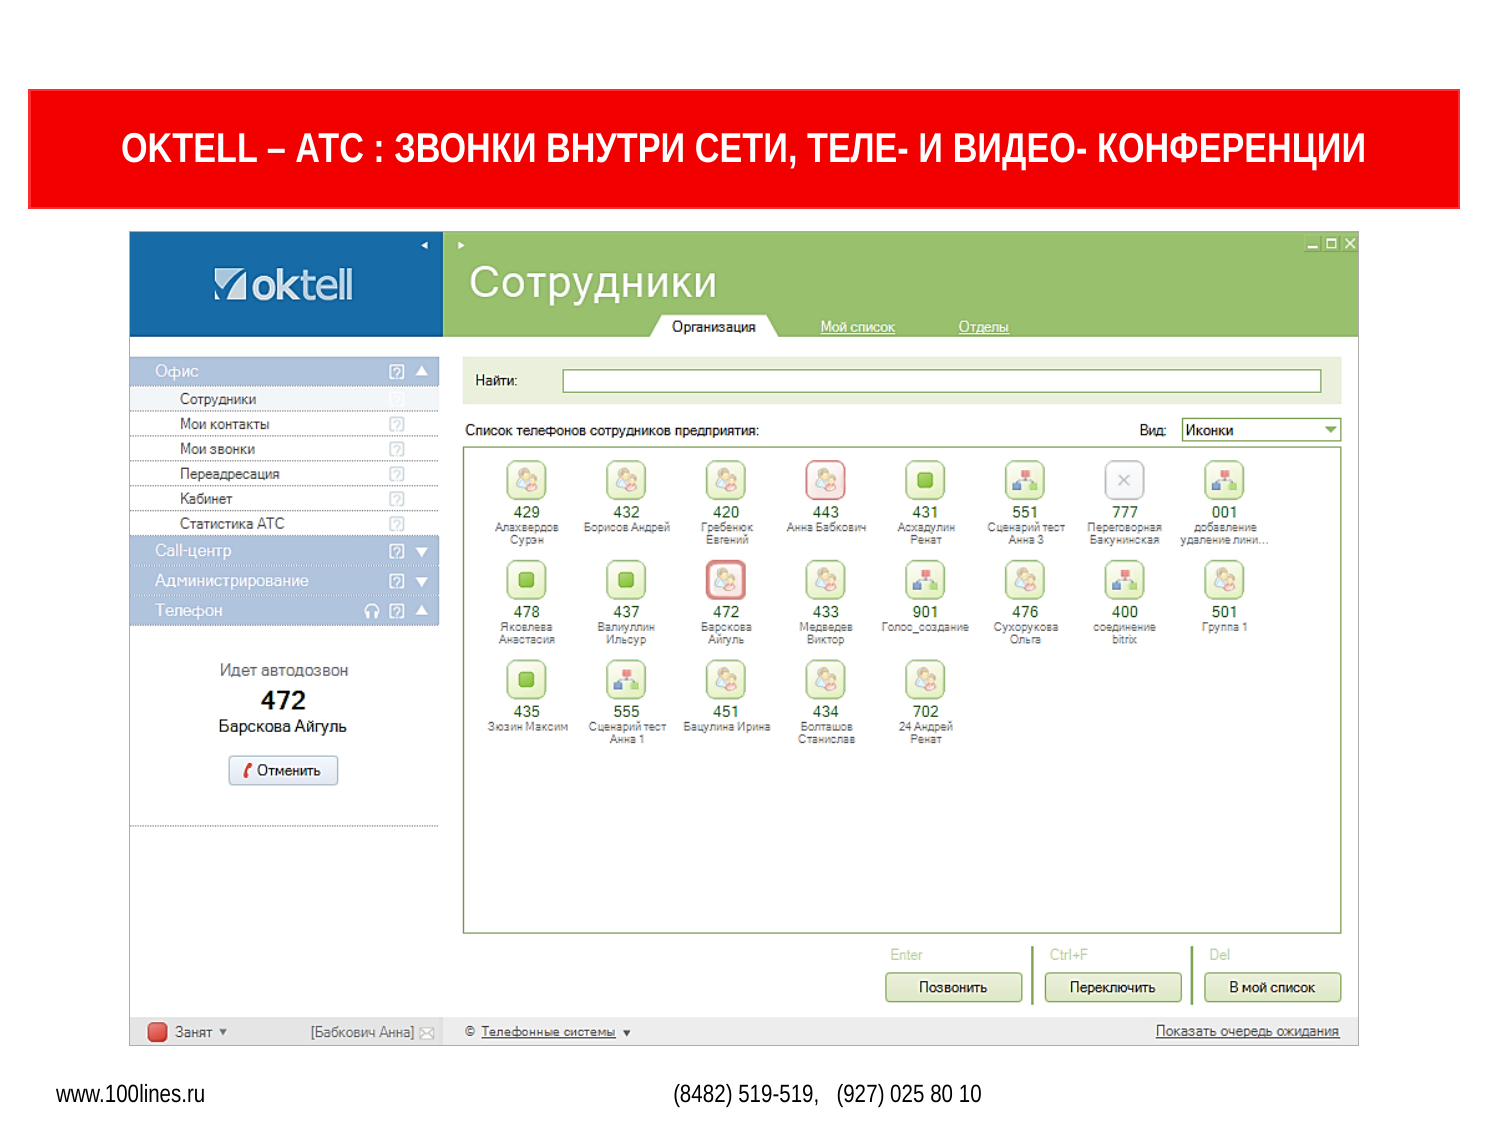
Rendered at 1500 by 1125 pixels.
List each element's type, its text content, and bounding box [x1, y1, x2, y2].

text_box OKTELL – АТС : ЗВОНКИ ВНУТРИ СЕТИ, ТЕЛЕ- И ВИДЕО- КОНФЕРЕНЦИИ [29, 89, 1459, 209]
text_box www.100lines.ru (8482) 519-519, (927) 025 80 10 [41, 1070, 1459, 1103]
picture [129, 231, 1359, 1046]
